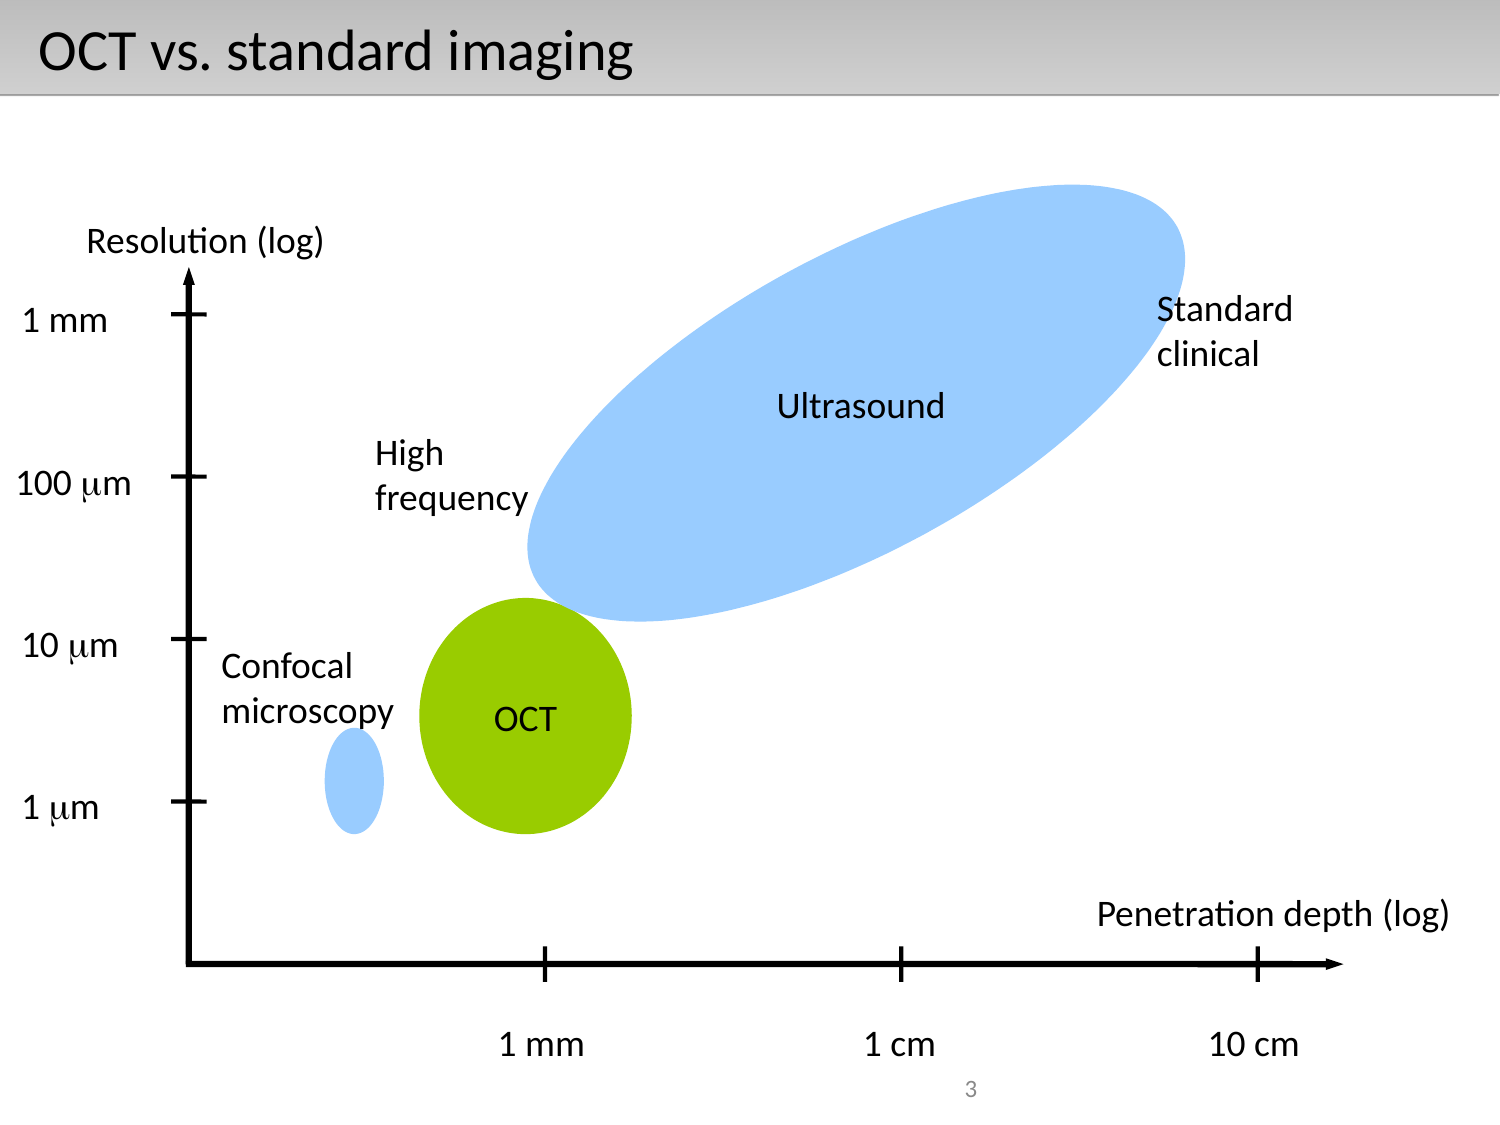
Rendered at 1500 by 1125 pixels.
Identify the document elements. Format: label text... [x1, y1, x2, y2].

text_box OCT [421, 597, 632, 835]
text_box 10 mm [6, 613, 156, 673]
text_box Confocal microscopy [206, 633, 427, 739]
text_box 1 mm [6, 288, 156, 348]
text_box 10 cm [1179, 1011, 1329, 1072]
text_box Resolution (log) [71, 208, 340, 268]
text_box Ultrasound [761, 373, 974, 434]
text_box High frequency [360, 420, 555, 527]
title OCT vs. standard imaging [23, 0, 1477, 94]
text_box 1 mm [6, 775, 156, 835]
text_box 100 mm [0, 450, 147, 510]
text_box Penetration depth (log) [1082, 882, 1466, 942]
text_box 1 cm [824, 1011, 975, 1072]
text_box 1 mm [466, 1011, 616, 1072]
text_box Standard clinical [1141, 276, 1325, 383]
text_box 29 [949, 1050, 1263, 1125]
text_box [324, 739, 384, 835]
text_box [527, 184, 1186, 622]
